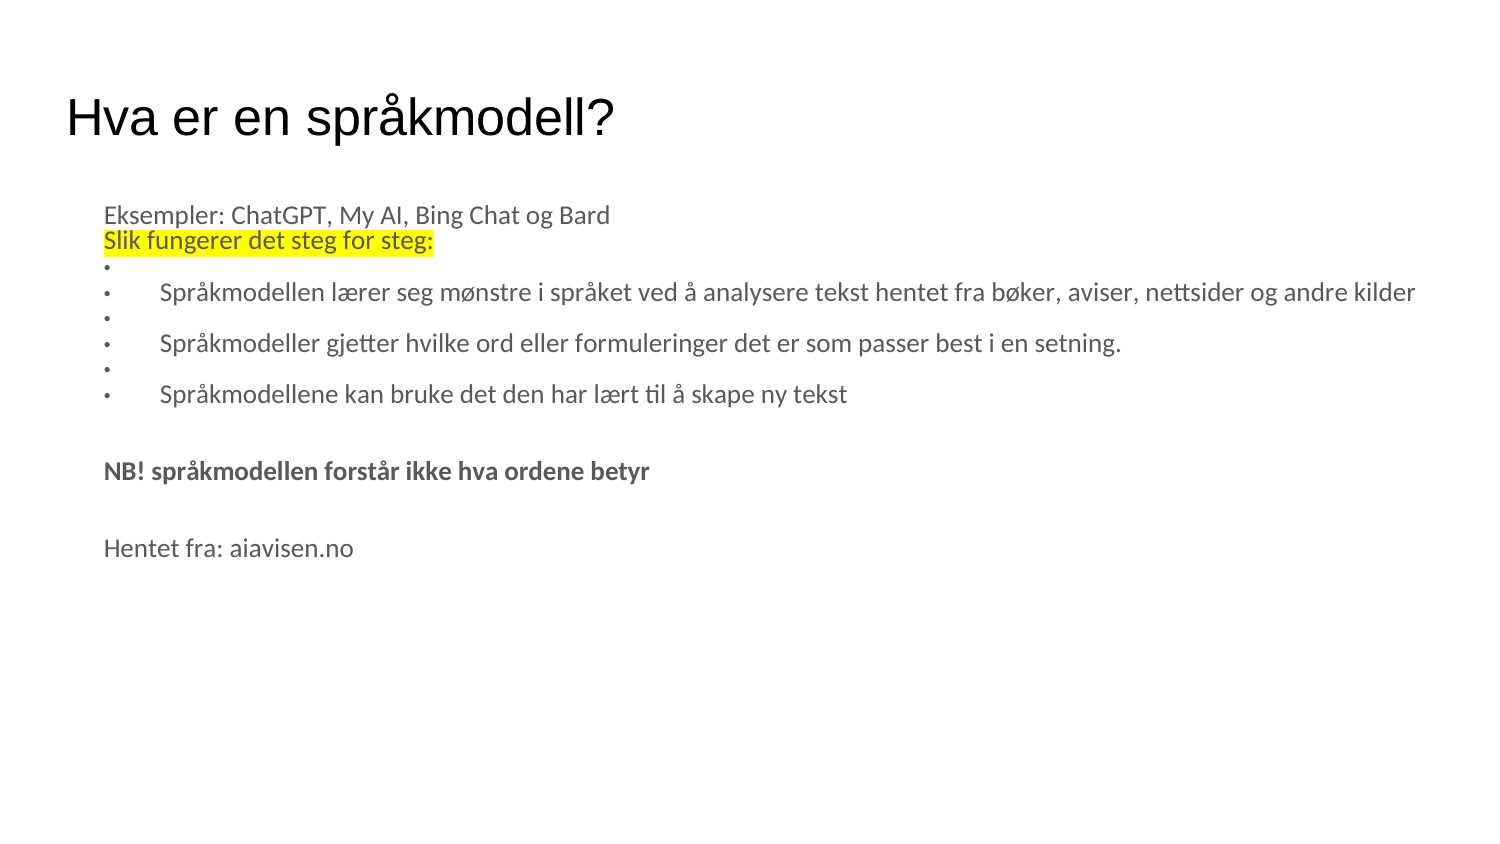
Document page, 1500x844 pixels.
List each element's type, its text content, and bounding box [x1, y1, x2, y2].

title Hva er en språkmodell? [51, 72, 1449, 167]
list Eksempler: ChatGPT, My AI, Bing Chat og Bard Slik fungerer det steg for steg: Språkmodellen lærer seg mønstre i språket ved å analysere tekst hentet fra bøker, aviser, nettsider og andre kilder Språkmodeller gjetter hvilke ord eller formuleringer det er som passer best i en setning. Språkmodellene kan bruke det den har lært til å skape ny tekst NB! språkmodellen forstår ikke hva ordene betyr Hentet fra: aiavisen.no [51, 189, 1449, 750]
